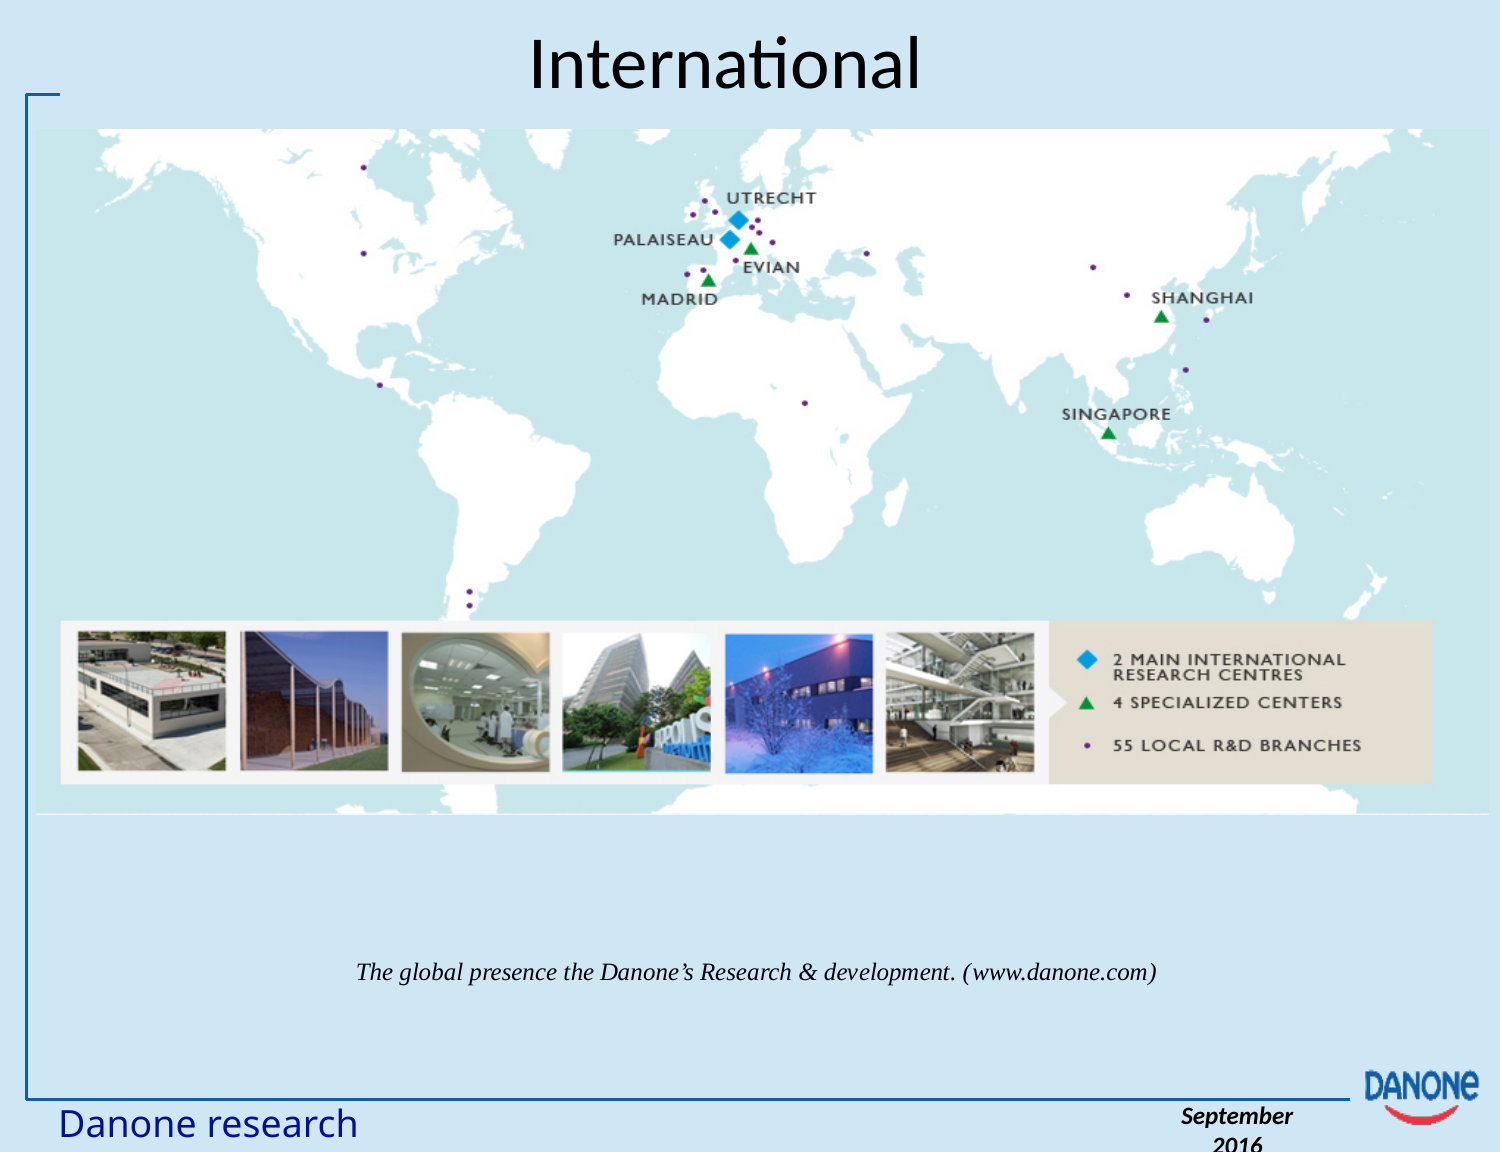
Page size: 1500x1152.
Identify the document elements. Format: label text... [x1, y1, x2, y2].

text_box International [517, 5, 935, 111]
text_box Danone research [43, 1092, 392, 1152]
picture [36, 129, 1489, 815]
chart [236, 838, 1241, 1016]
picture [1362, 1067, 1482, 1130]
text_box September 2016 [1147, 1092, 1327, 1152]
